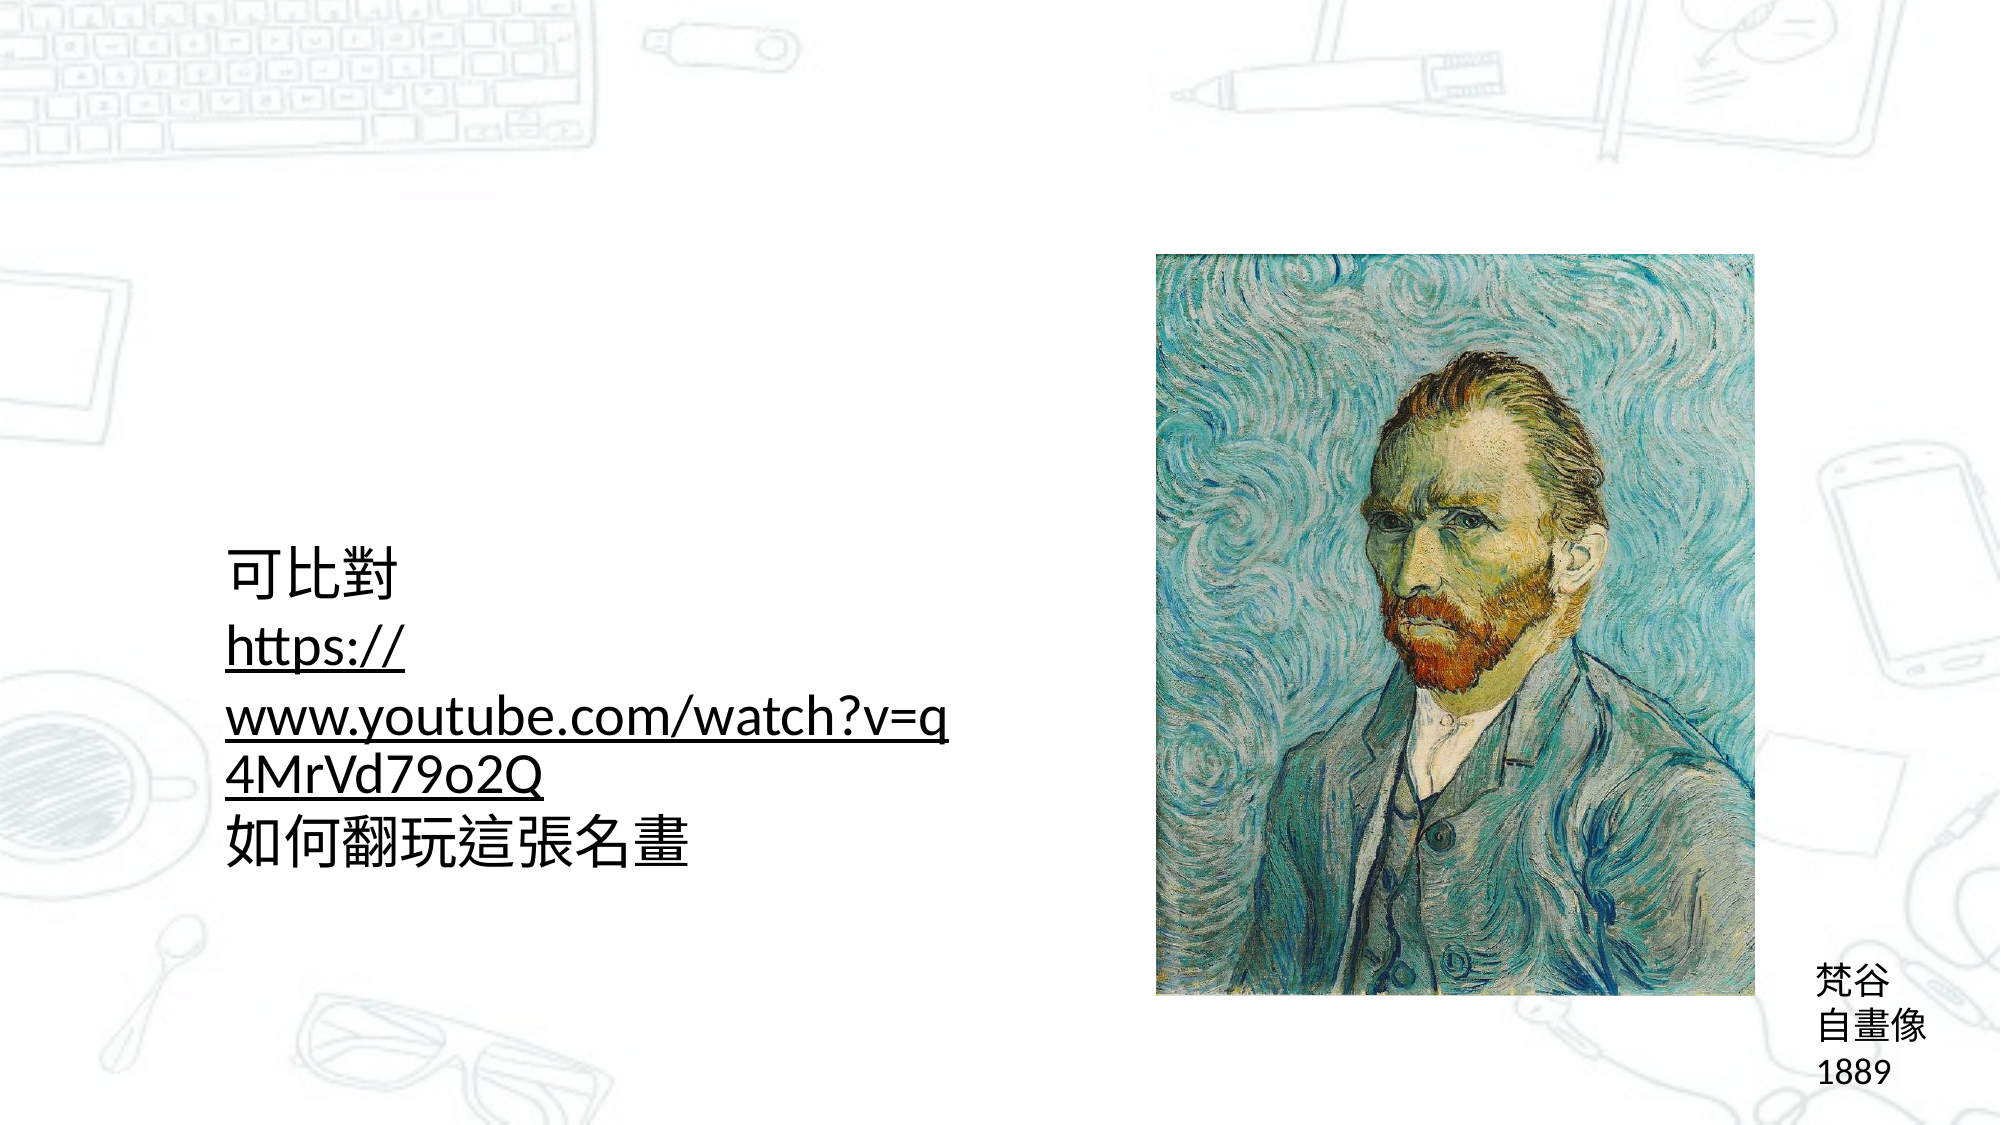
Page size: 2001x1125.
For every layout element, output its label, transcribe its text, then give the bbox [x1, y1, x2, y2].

text_box 梵谷 自畫像 1889 [1801, 949, 2000, 1125]
picture [1156, 254, 1755, 996]
text_box 可比對 https://www.youtube.com/watch?v=q4MrVd79o2Q 如何翻玩這張名畫 [210, 529, 982, 869]
